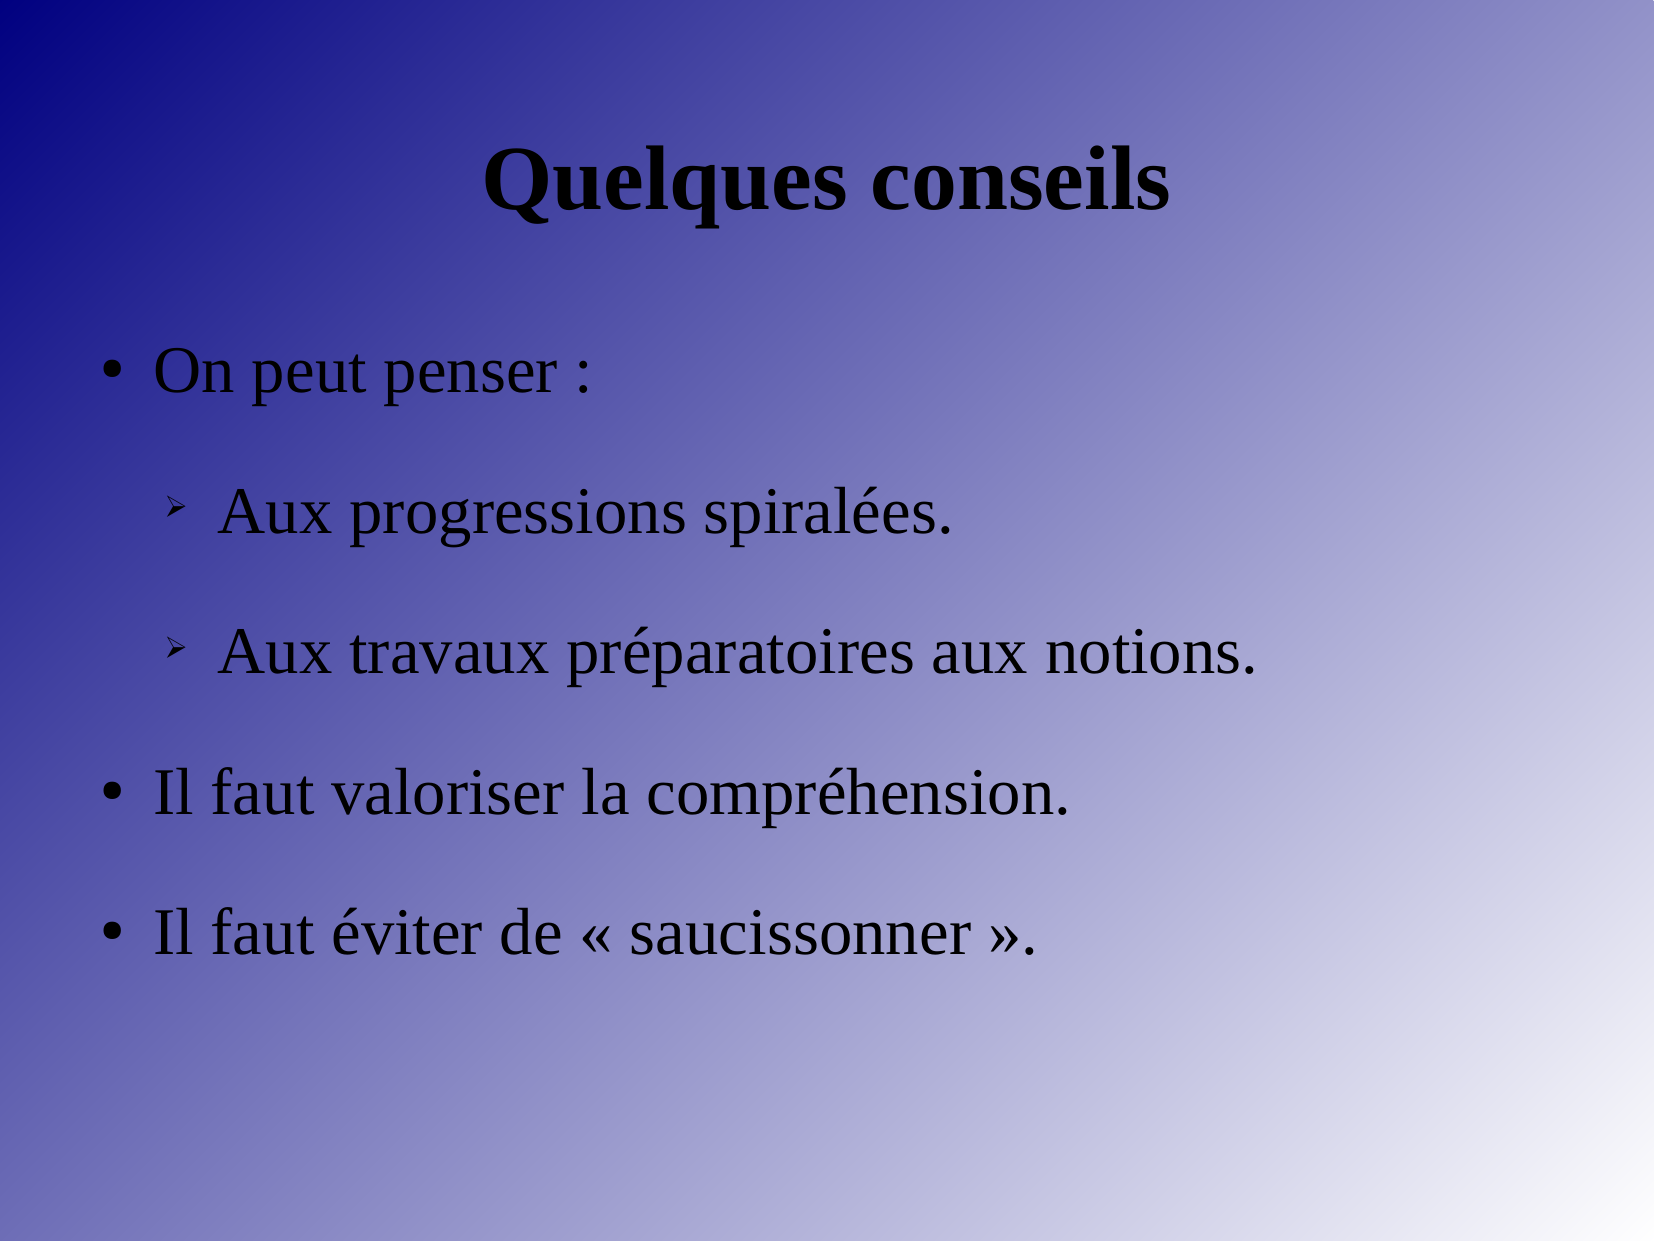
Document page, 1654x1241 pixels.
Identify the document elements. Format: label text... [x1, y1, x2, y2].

title Quelques conseils [82, 49, 1571, 257]
list On peut penser : Aux progressions spiralées. Aux travaux préparatoires aux notions. Il faut valoriser la compréhension. Il faut éviter de « saucissonner ». [82, 296, 1571, 1100]
